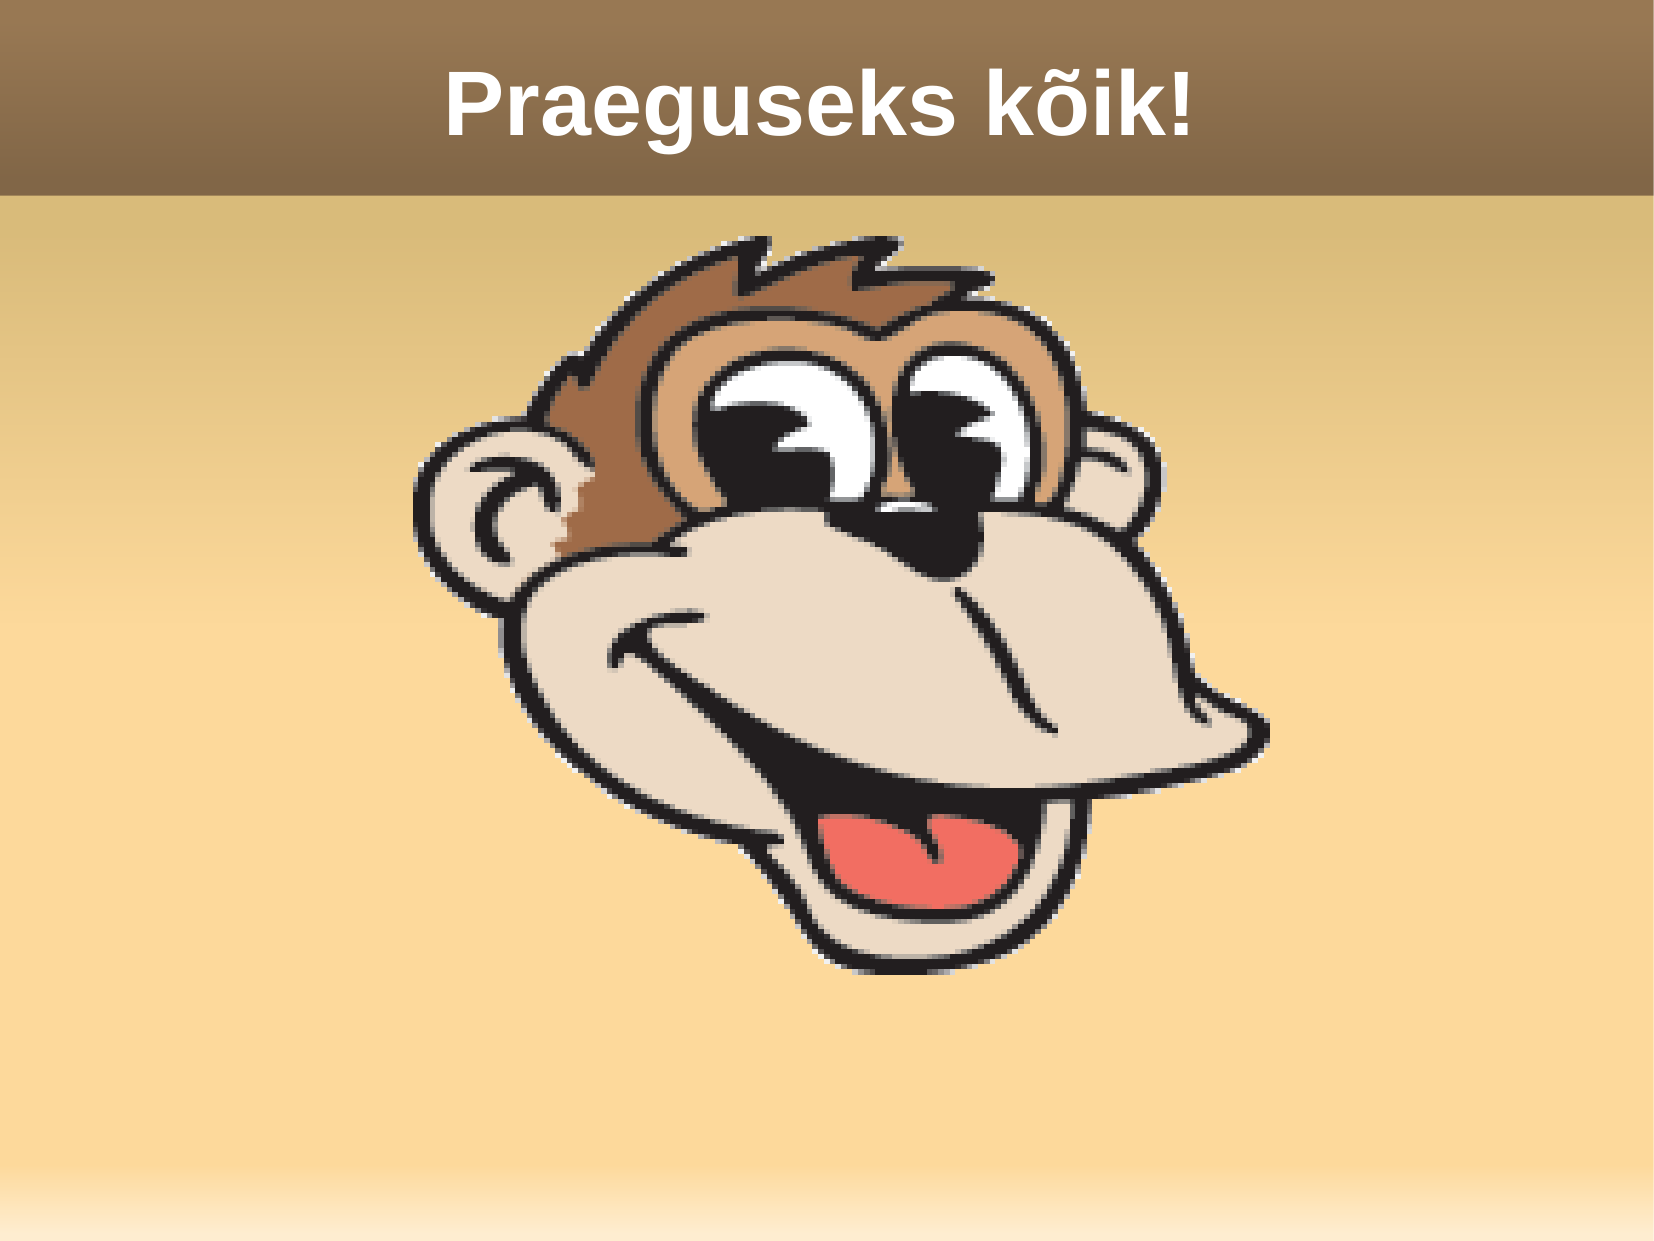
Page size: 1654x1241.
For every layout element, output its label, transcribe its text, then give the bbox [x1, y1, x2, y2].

picture [0, 0, 1654, 1241]
title Praeguseks kõik! [76, 0, 1565, 208]
